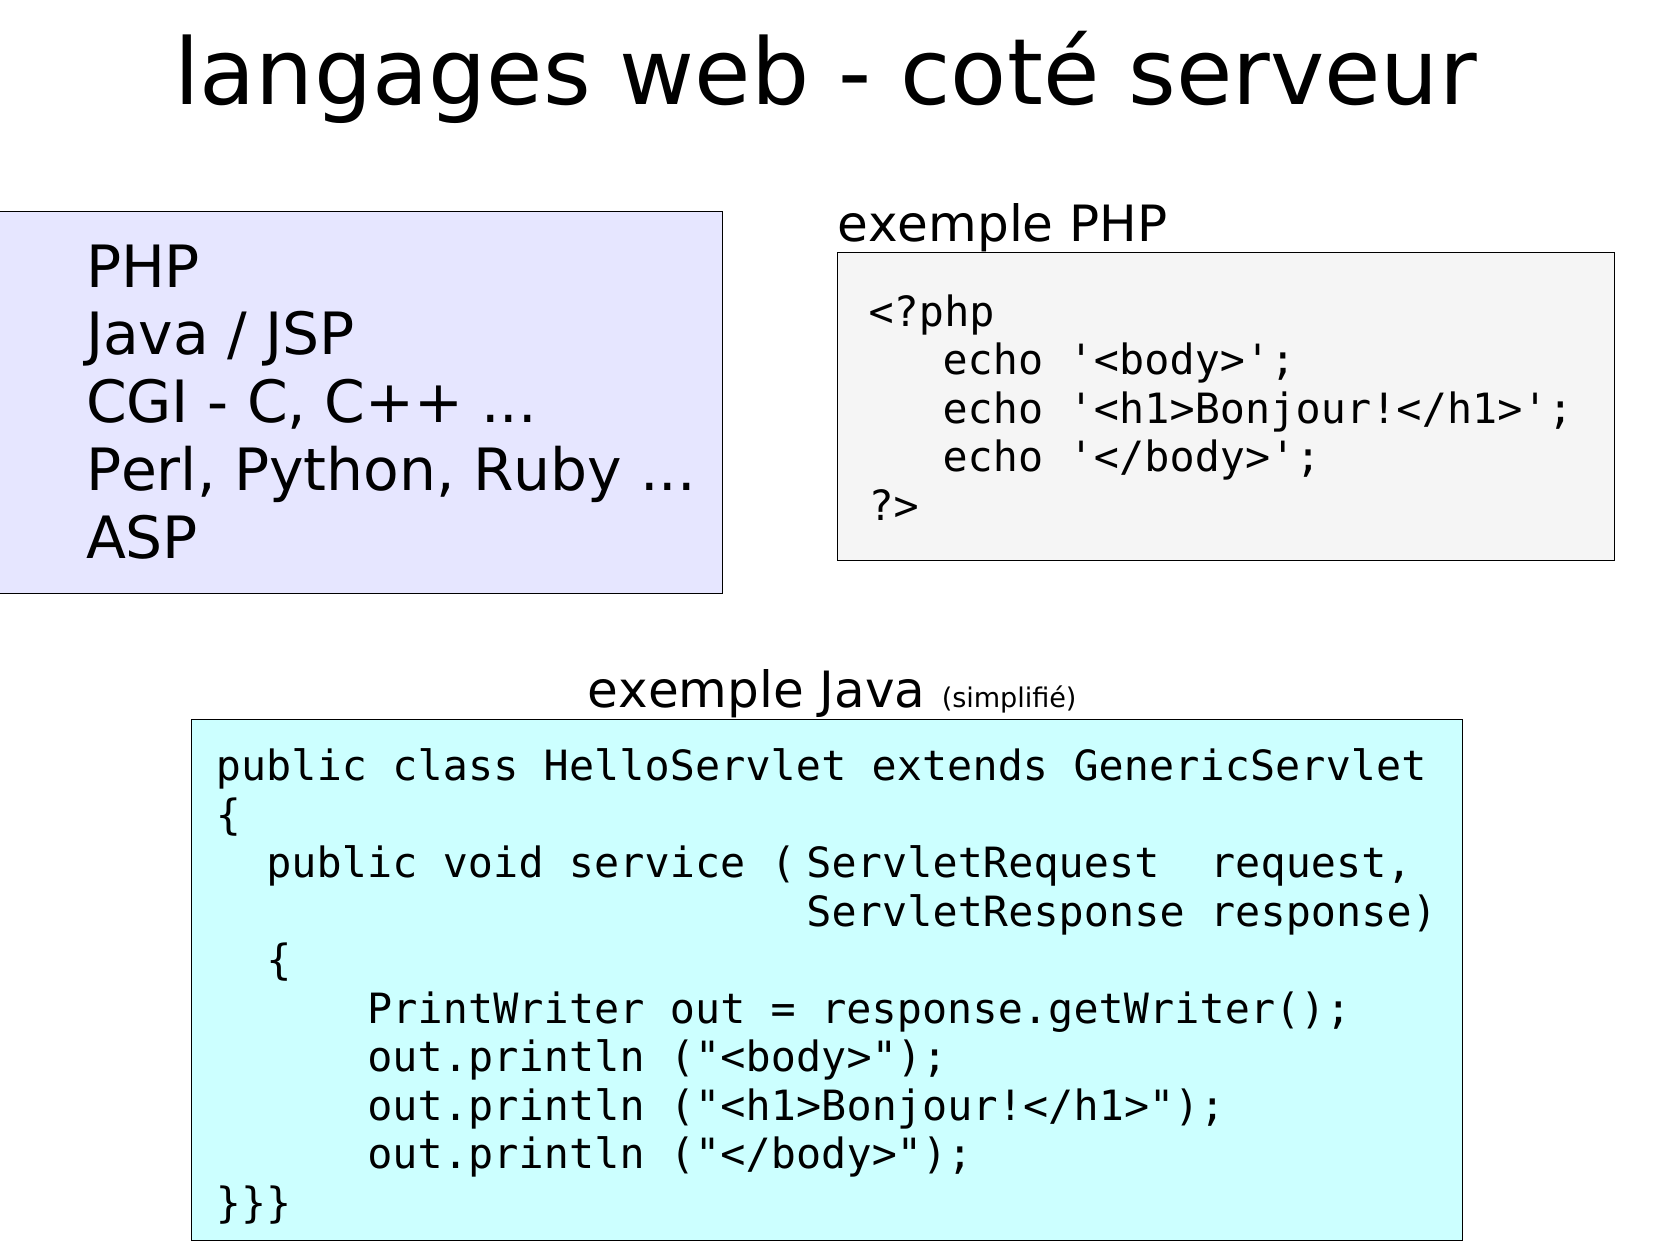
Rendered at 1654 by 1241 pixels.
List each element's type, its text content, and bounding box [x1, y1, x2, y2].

text_box exemple Java (simplifié) [587, 661, 1028, 720]
text_box [837, 252, 1615, 561]
text_box PHP Java / JSP CGI - C, C++ ... Perl, Python, Ruby ... ASP [67, 233, 634, 572]
text_box <?php echo '<body>'; echo '<h1>Bonjour!</h1>'; echo '</body>'; ?> [868, 287, 1574, 531]
text_box [0, 211, 723, 594]
title langages web - coté serveur [0, 11, 1654, 134]
text_box [191, 719, 1463, 1241]
text_box exemple PHP [837, 194, 1135, 253]
text_box public class HelloServlet extends GenericServlet { public void service ( ServletRequest request, ServletResponse response) { PrintWriter out = response.getWriter(); out.println ("<body>"); out.println ("<h1>Bonjour!</h1>"); out.println ("</body>"); }}} [215, 742, 1438, 1227]
